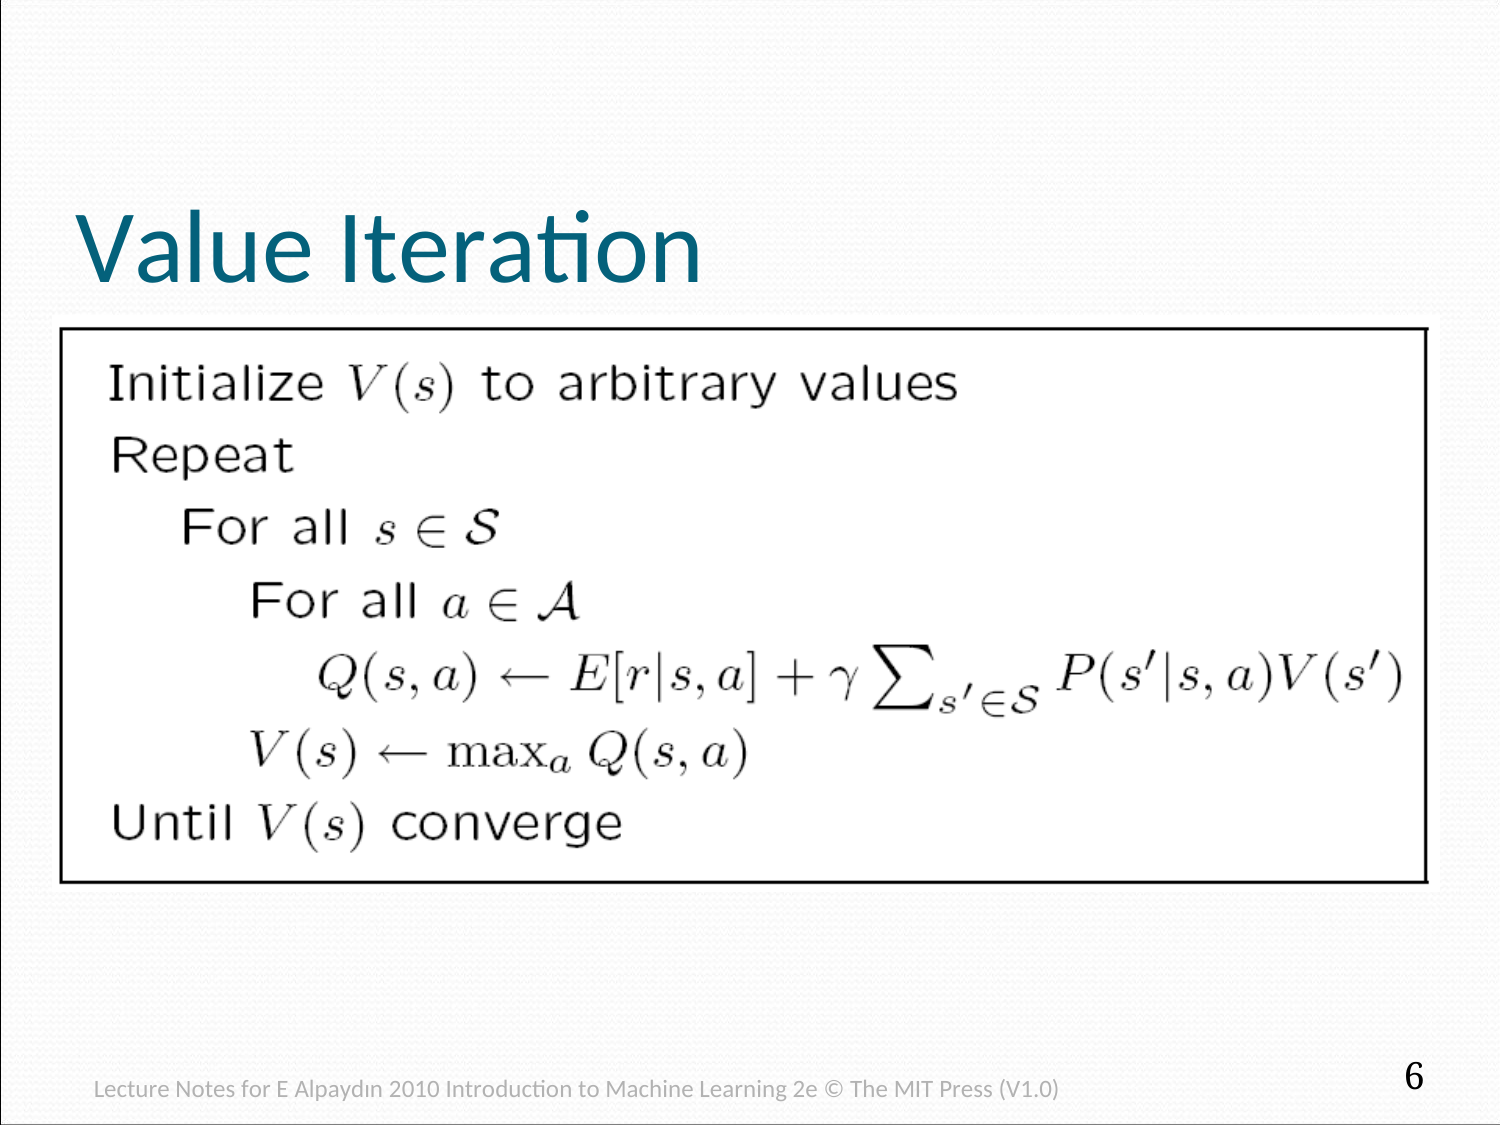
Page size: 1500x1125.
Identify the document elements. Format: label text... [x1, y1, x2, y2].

text_box Lecture Notes for E Alpaydın 2010 Introduction to Machine Learning 2e © The MIT Press (V1.0) [93, 1042, 1254, 1103]
text_box <number> [1299, 1042, 1426, 1103]
title Value Iteration [75, 115, 1426, 304]
picture [0, 0, 1500, 1125]
